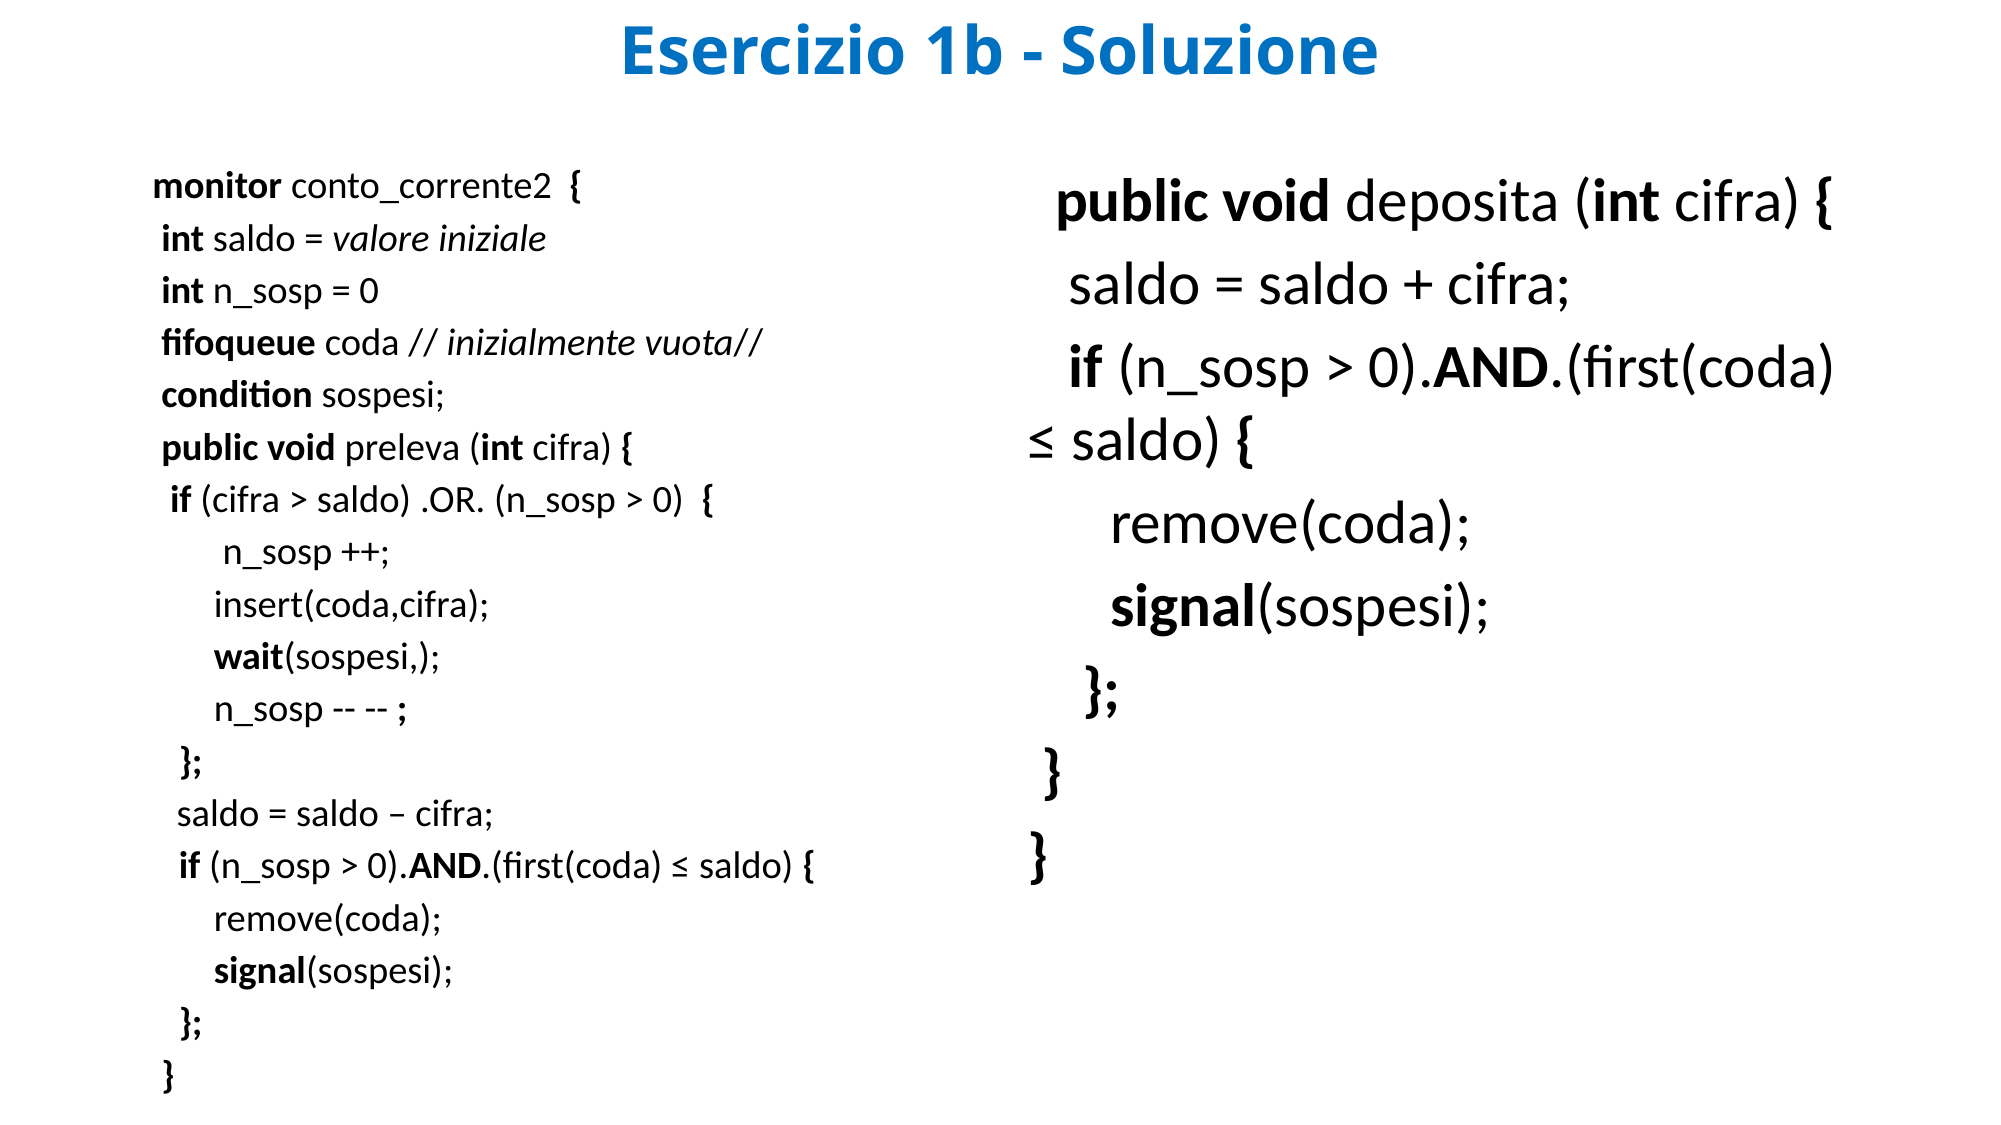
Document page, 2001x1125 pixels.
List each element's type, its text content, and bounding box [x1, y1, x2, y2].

list public void deposita (int cifra) { saldo = saldo + cifra; if (n_sosp > 0).AND.(first(coda) ≤ saldo) { remove(coda); signal(sospesi); }; } } [1012, 152, 1863, 974]
title Esercizio 1b - Soluzione [137, 0, 1863, 96]
list monitor conto_corrente2 { int saldo = valore iniziale int n_sosp = 0 fifoqueue coda // inizialmente vuota// condition sospesi; public void preleva (int cifra) { if (cifra > saldo) .OR. (n_sosp > 0) { n_sosp ++; insert(coda,cifra); wait(sospesi,); n_sosp -- -- ; }; saldo = saldo – cifra; if (n_sosp > 0).AND.(first(coda) ≤ saldo) { remove(coda); signal(sospesi); }; } [137, 152, 988, 1123]
